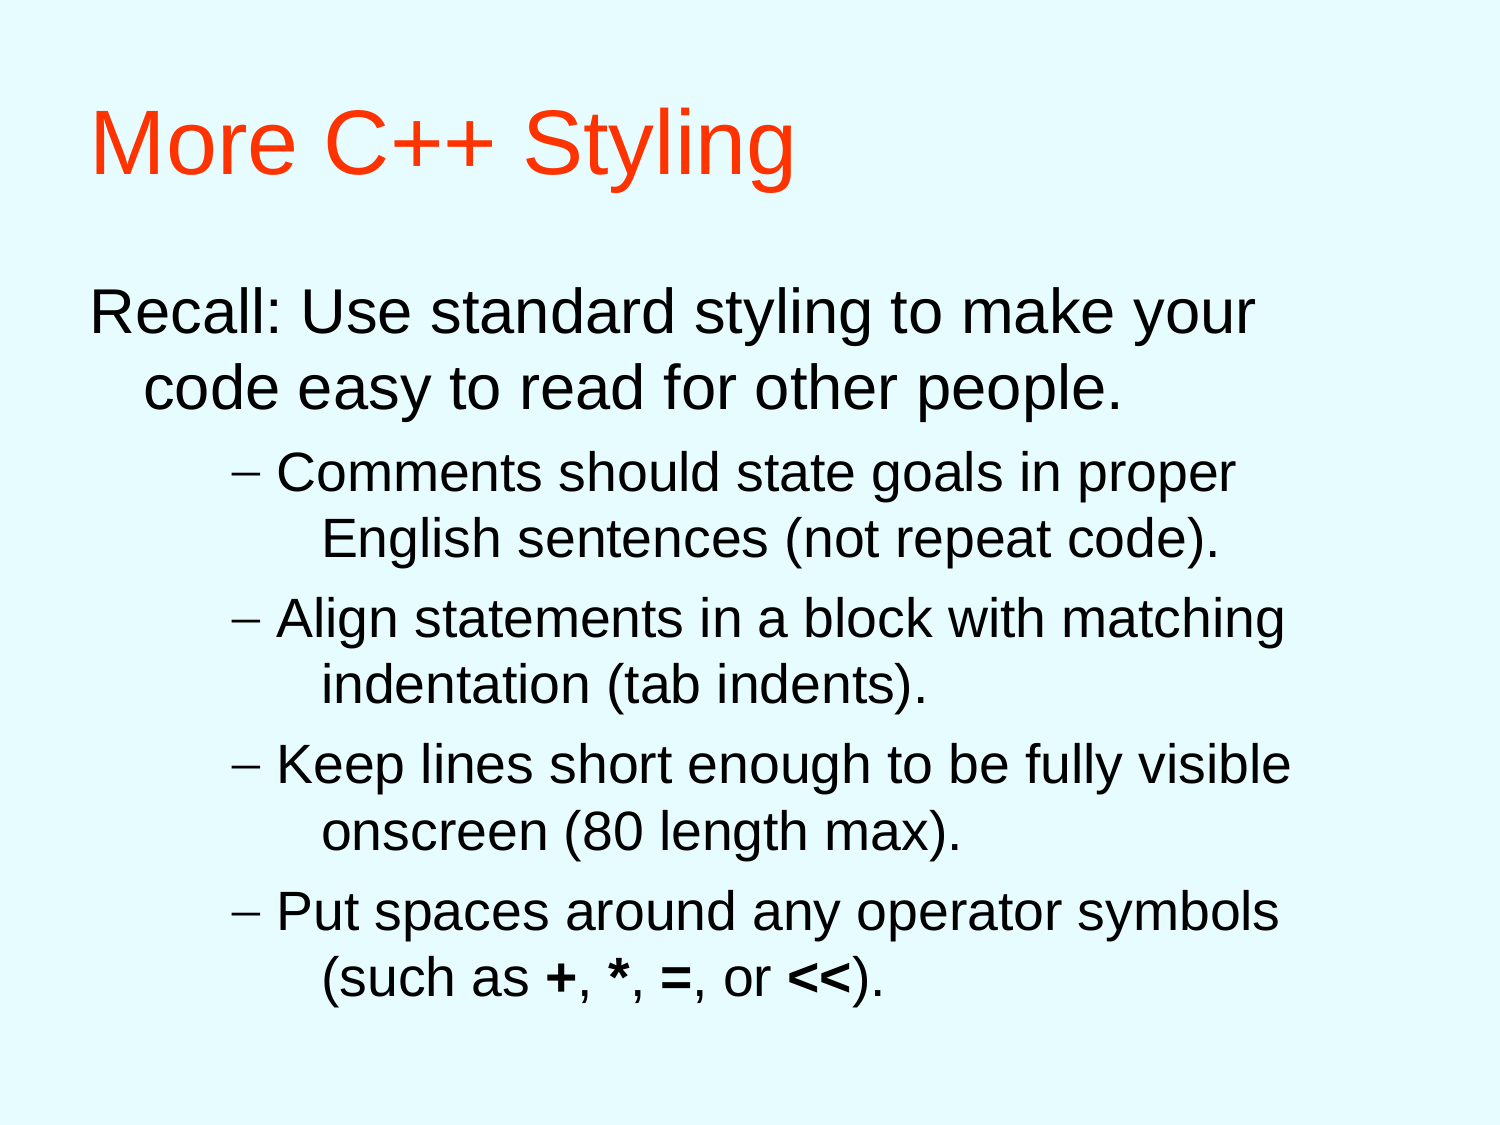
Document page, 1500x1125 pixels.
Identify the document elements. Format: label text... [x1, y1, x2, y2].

title More C++ Styling [75, 45, 1423, 231]
list Recall: Use standard styling to make your code easy to read for other people. Comments should state goals in proper English sentences (not repeat code). Align statements in a block with matching indentation (tab indents). Keep lines short enough to be fully visible onscreen (80 length max). Put spaces around any operator symbols (such as +, *, =, or <<). [75, 262, 1423, 1017]
